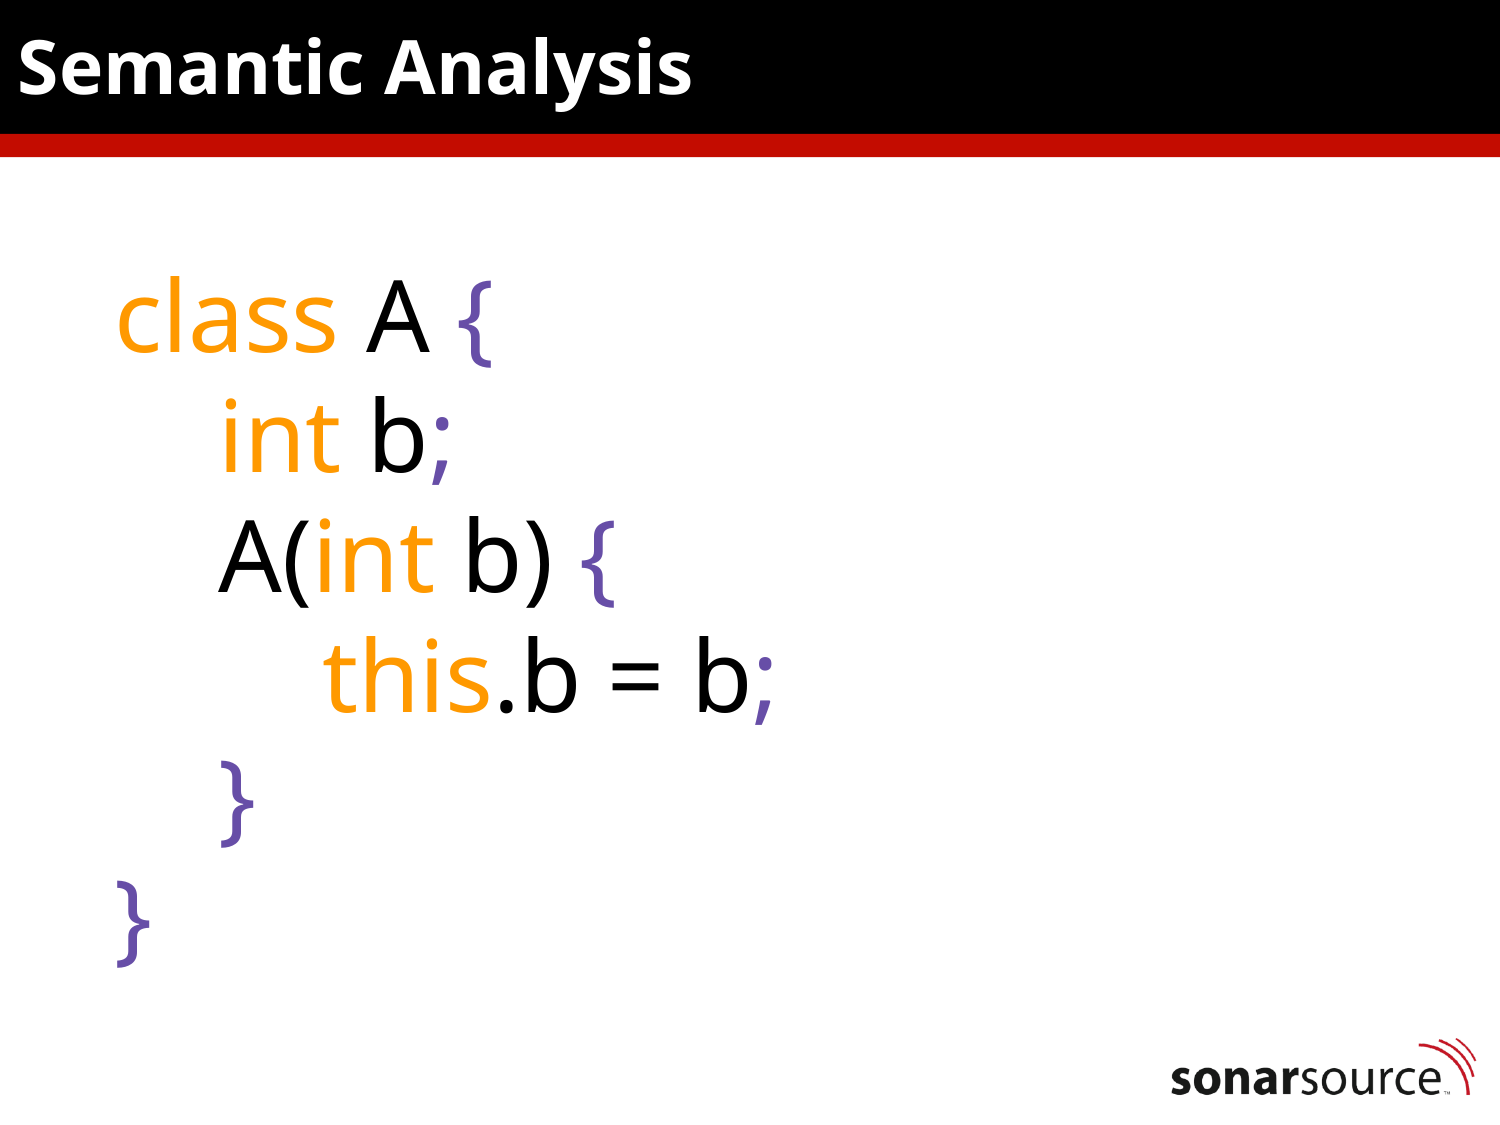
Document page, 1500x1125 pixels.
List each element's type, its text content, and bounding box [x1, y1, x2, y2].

list class A { int b; A(int b) { this.b = b; } } [100, 238, 1451, 1054]
text_box Semantic Analysis [18, 6, 1465, 123]
picture [1167, 1033, 1480, 1099]
